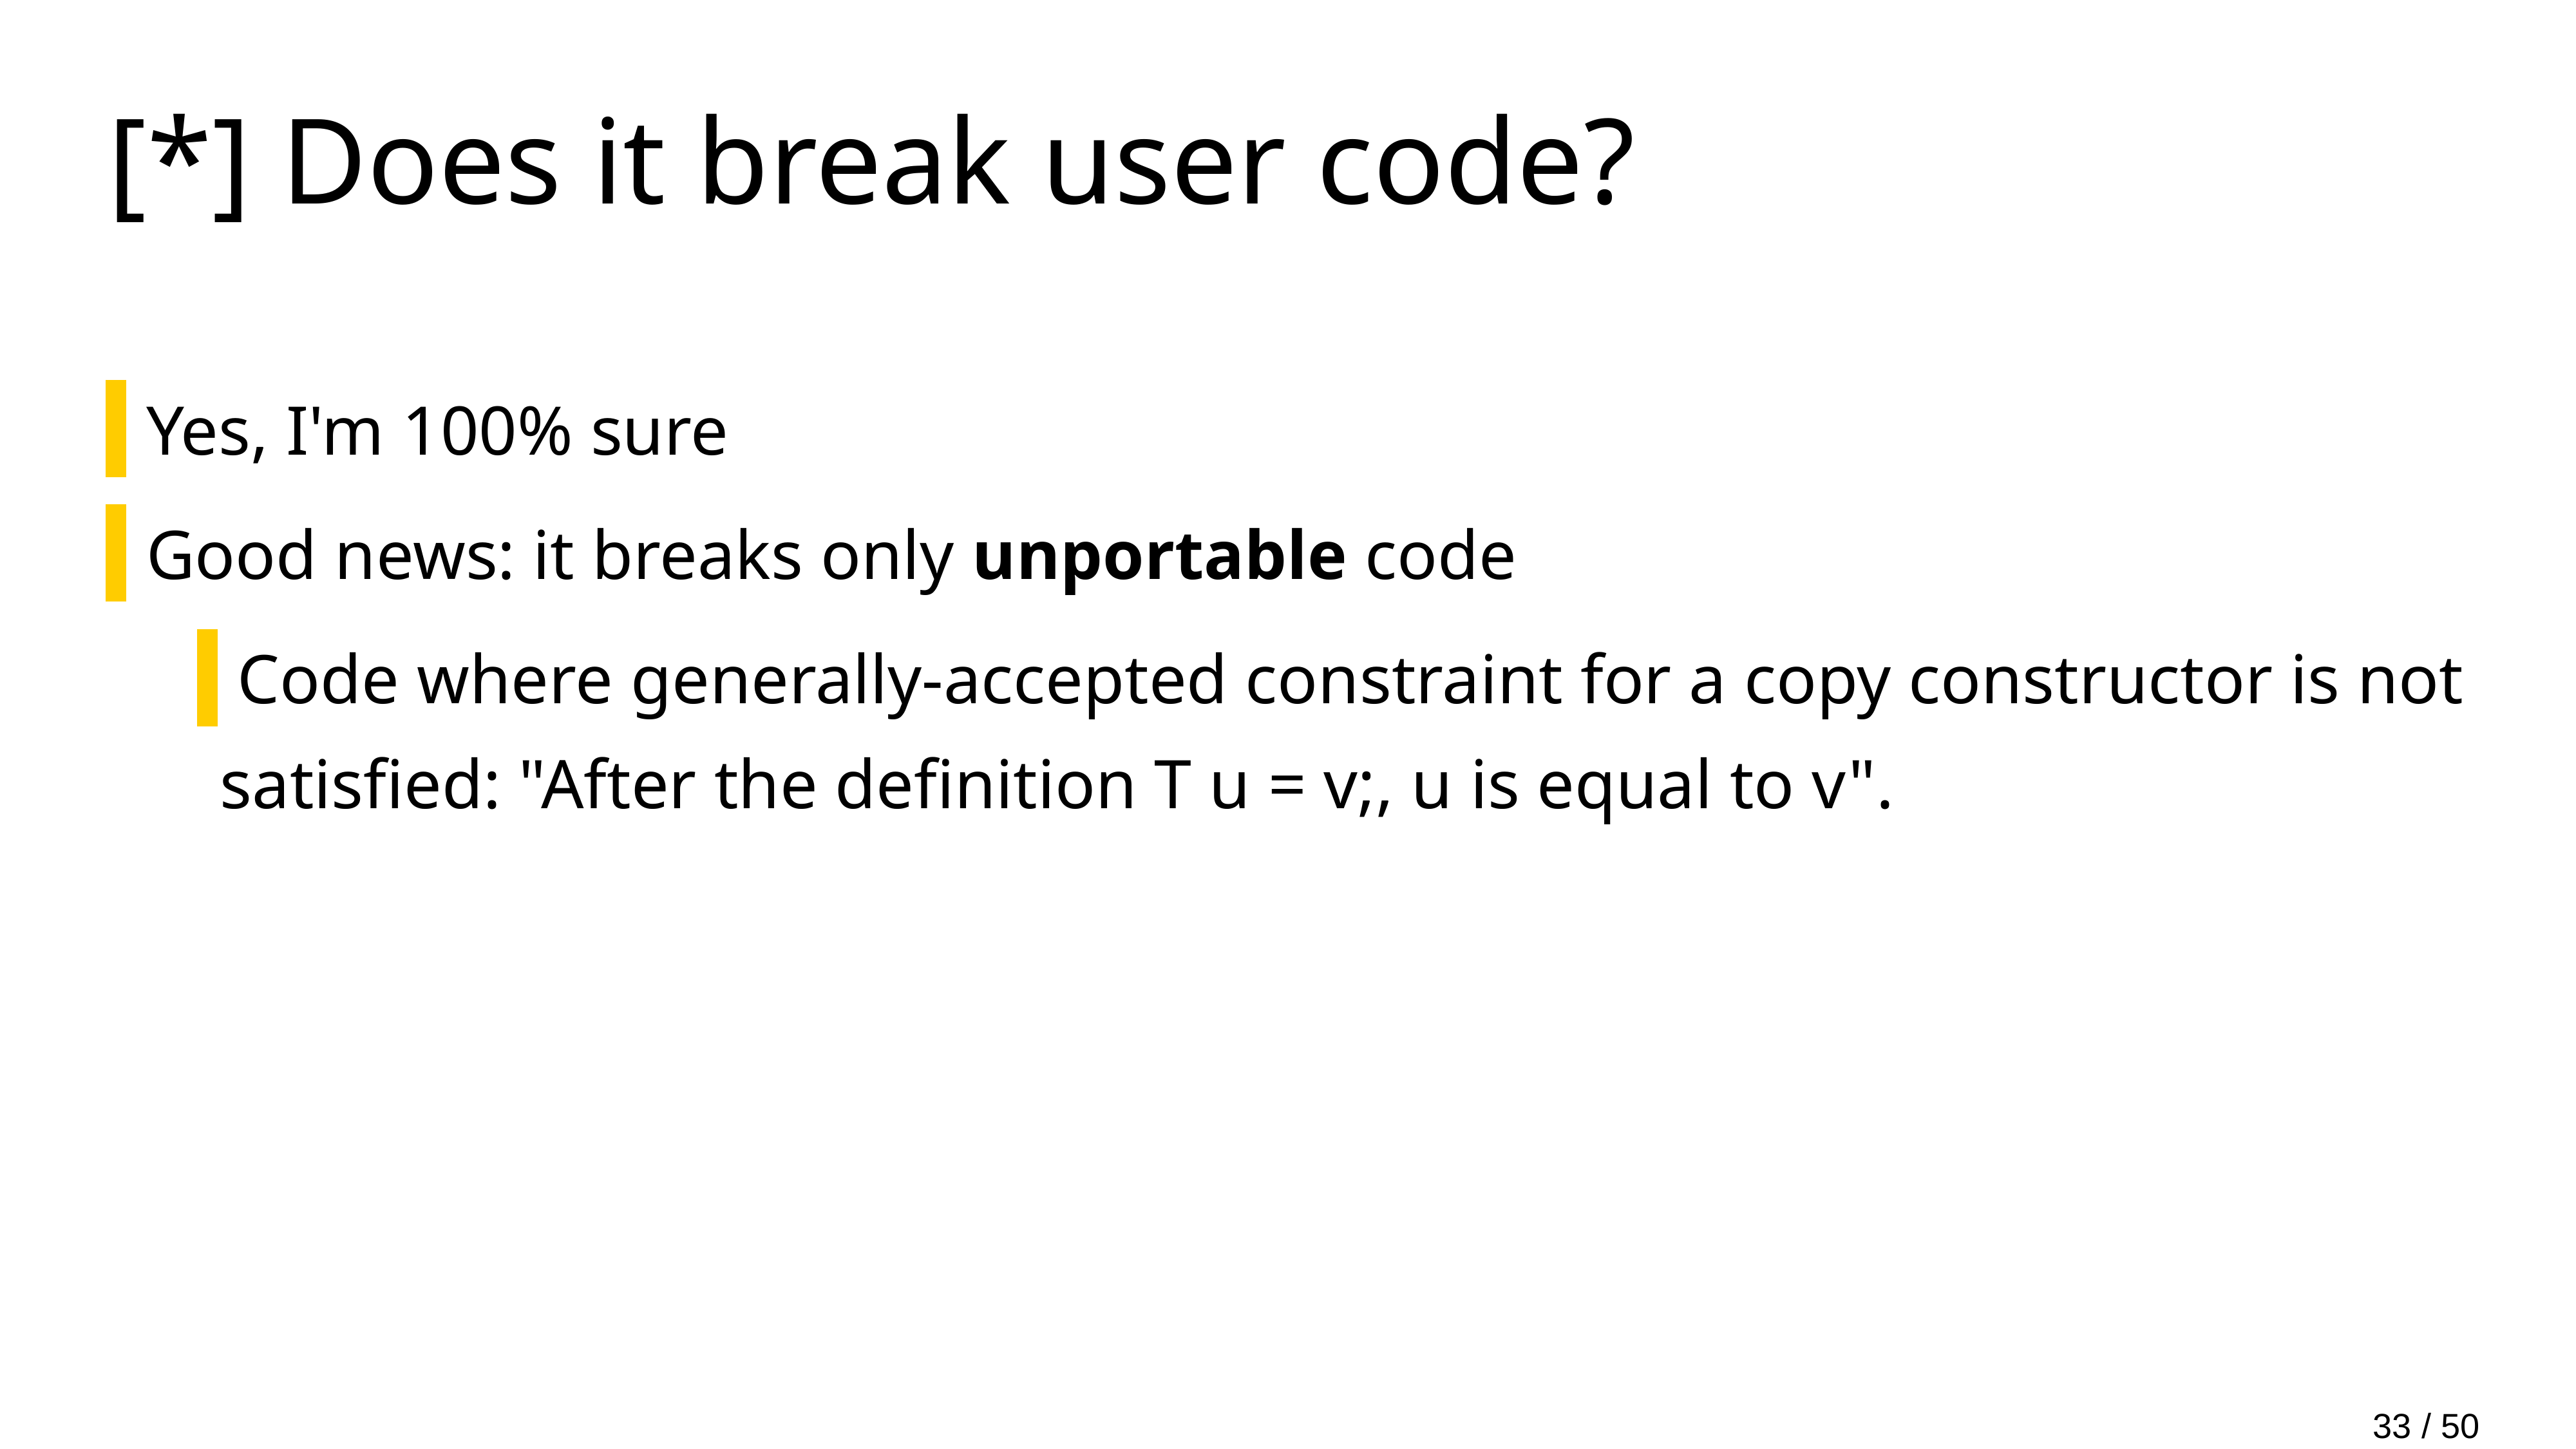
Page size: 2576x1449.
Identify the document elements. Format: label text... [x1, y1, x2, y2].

text_box Yes, I'm 100% sure Good news: it breaks only unportable code Code where generally-accepted constraint for a copy constructor is not satisfied: "After the definition T u = v;, u is equal to v". [96, 364, 2512, 1419]
text_box <number> / 50 [2363, 1402, 2576, 1449]
title [*] Does it break user code? [108, 80, 2468, 242]
